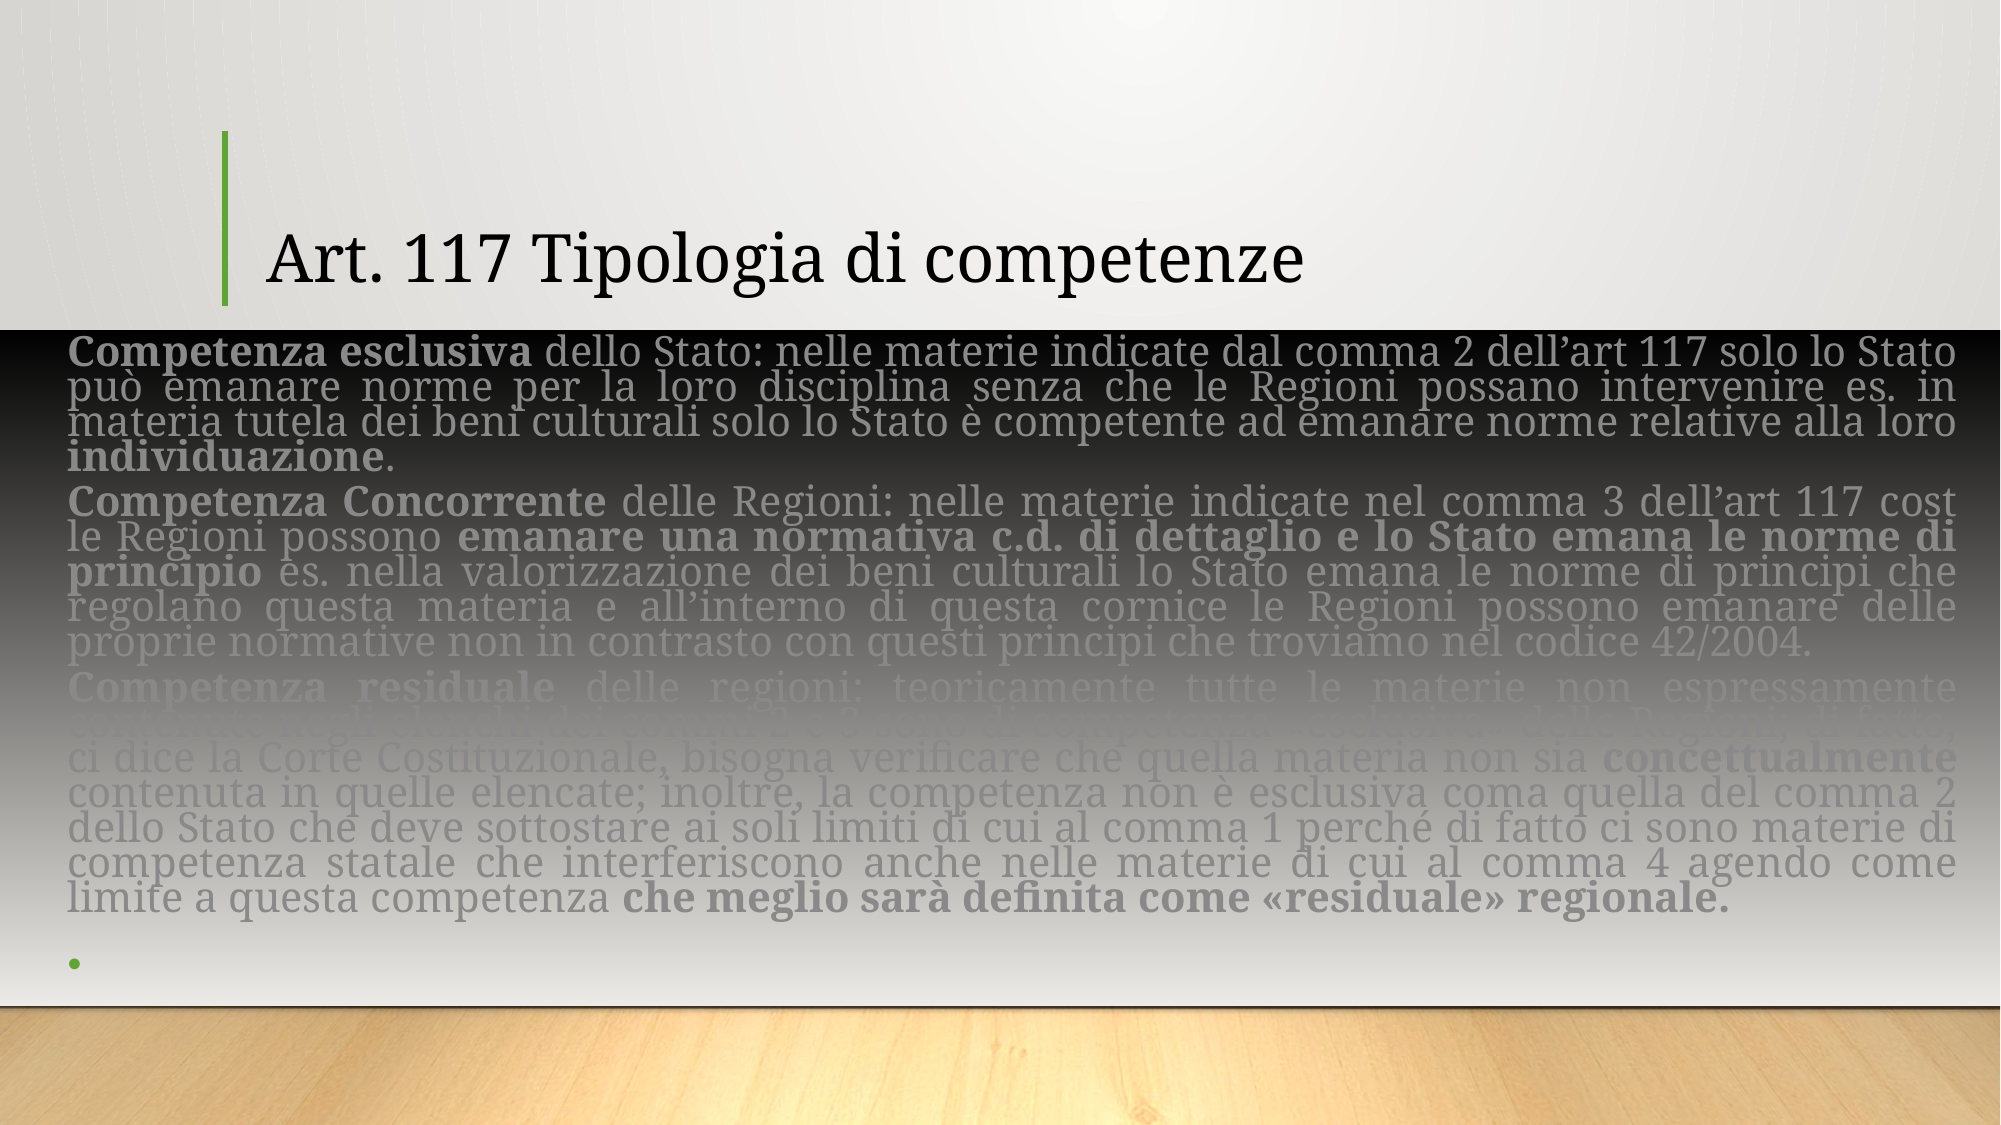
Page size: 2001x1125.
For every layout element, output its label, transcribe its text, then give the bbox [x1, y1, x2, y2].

list Competenza esclusiva dello Stato: nelle materie indicate dal comma 2 dell’art 117 solo lo Stato può emanare norme per la loro disciplina senza che le Regioni possano intervenire es. in materia tutela dei beni culturali solo lo Stato è competente ad emanare norme relative alla loro individuazione. Competenza Concorrente delle Regioni: nelle materie indicate nel comma 3 dell’art 117 cost le Regioni possono emanare una normativa c.d. di dettaglio e lo Stato emana le norme di principio es. nella valorizzazione dei beni culturali lo Stato emana le norme di principi che regolano questa materia e all’interno di questa cornice le Regioni possono emanare delle proprie normative non in contrasto con questi principi che troviamo nel codice 42/2004. Competenza residuale delle regioni: teoricamente tutte le materie non espressamente contenute negli elenchi dei commi 2 e 3 sono di competenza «esclusiva» delle Regioni; di fatto, ci dice la Corte Costituzionale, bisogna verificare che quella materia non sia concettualmente contenuta in quelle elencate; inoltre, la competenza non è esclusiva coma quella del comma 2 dello Stato che deve sottostare ai soli limiti di cui al comma 1 perché di fatto ci sono materie di competenza statale che interferiscono anche nelle materie di cui al comma 4 agendo come limite a questa competenza che meglio sarà definita come «residuale» regionale. [52, 330, 1974, 994]
title Art. 117 Tipologia di competenze [251, 131, 1814, 305]
